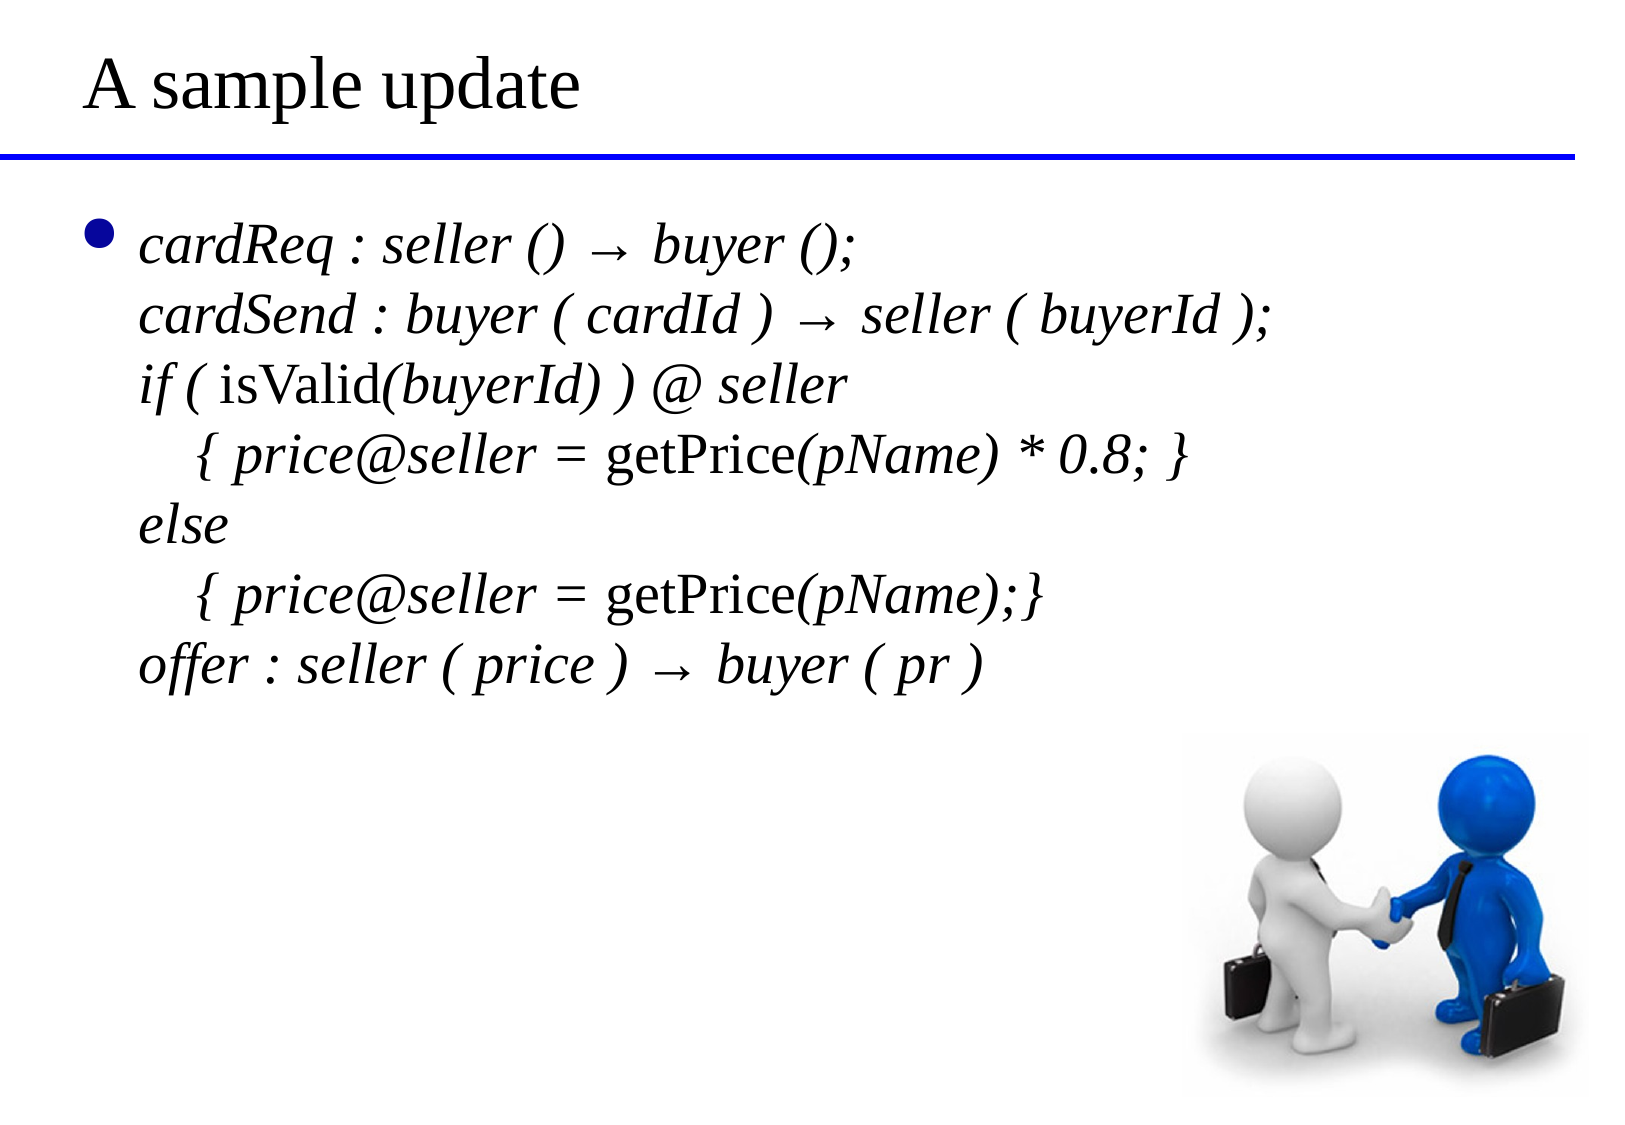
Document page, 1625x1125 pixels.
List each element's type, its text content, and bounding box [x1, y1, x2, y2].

list cardReq : seller () → buyer (); cardSend : buyer ( cardId ) → seller ( buyerId ); if ( isValid(buyerId) ) @ seller { price@seller = getPrice(pName) * 0.8; } else { price@seller = getPrice(pName);} offer : seller ( price ) → buyer ( pr ) [67, 198, 1546, 1061]
title A sample update [67, 27, 1544, 131]
picture [1182, 733, 1589, 1097]
